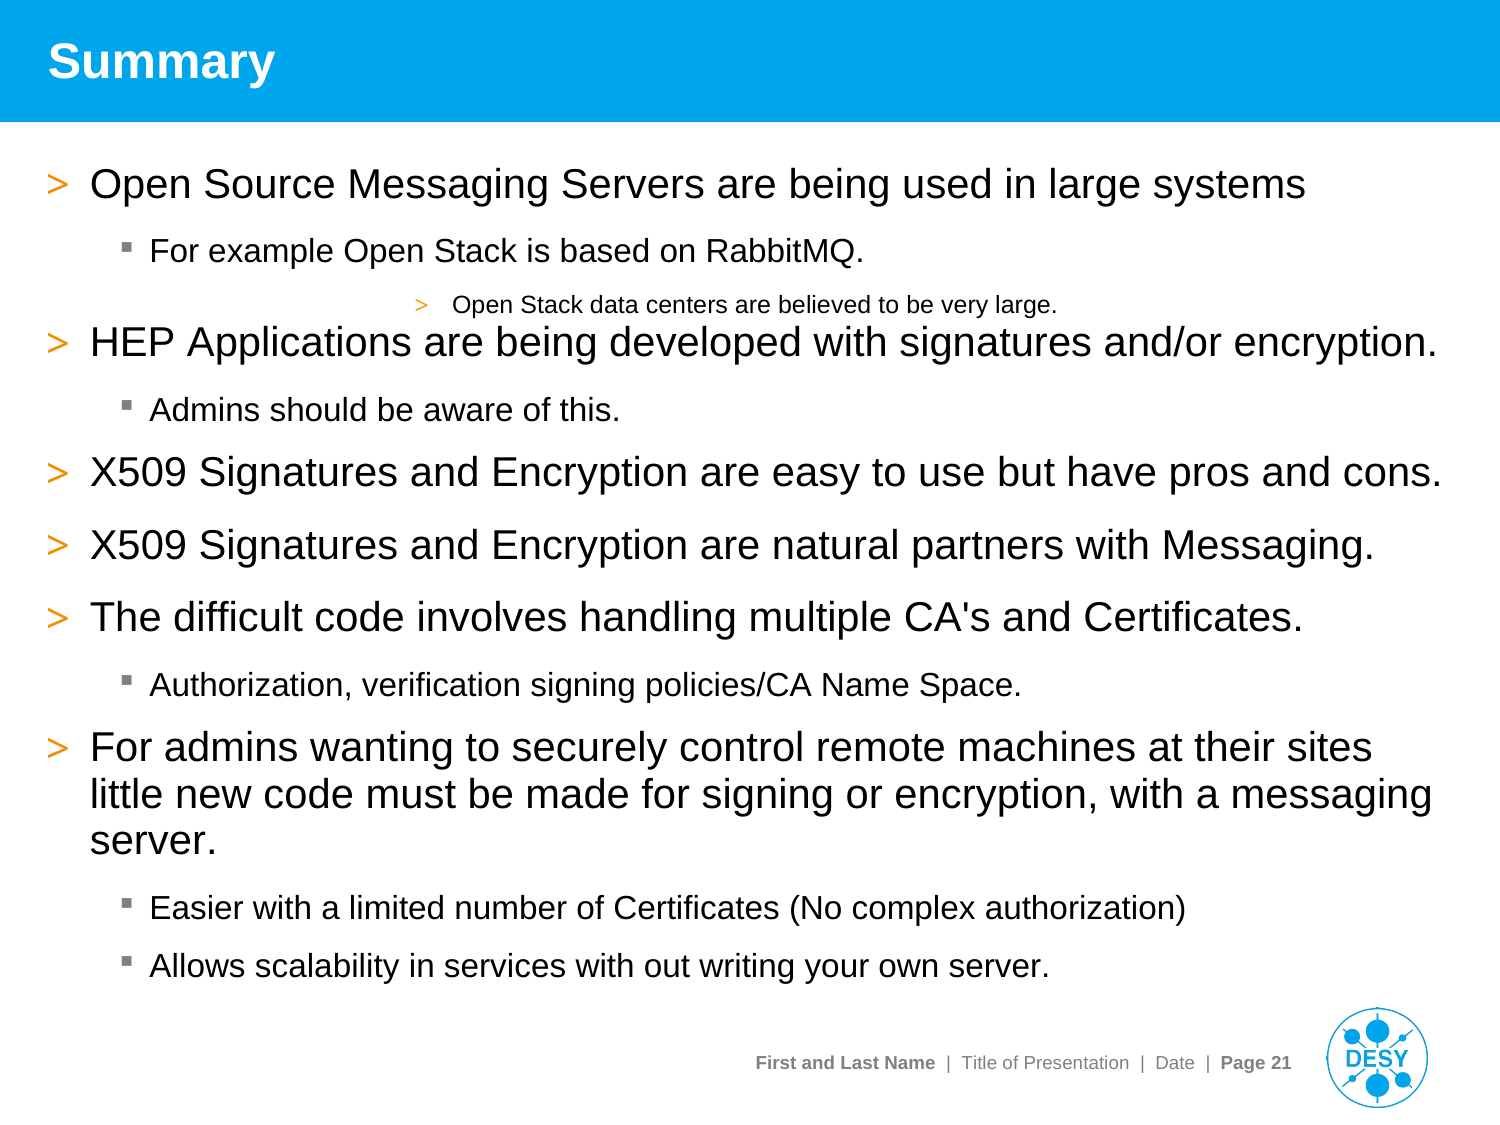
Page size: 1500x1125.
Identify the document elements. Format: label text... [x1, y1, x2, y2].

picture [1326, 1007, 1428, 1108]
title Summary [47, 24, 1446, 99]
list Open Source Messaging Servers are being used in large systems For example Open Stack is based on RabbitMQ. Open Stack data centers are believed to be very large. HEP Applications are being developed with signatures and/or encryption. Admins should be aware of this. X509 Signatures and Encryption are easy to use but have pros and cons. X509 Signatures and Encryption are natural partners with Messaging. The difficult code involves handling multiple CA's and Certificates. Authorization, verification signing policies/CA Name Space. For admins wanting to securely control remote machines at their sites little new code must be made for signing or encryption, with a messaging server. Easier with a limited number of Certificates (No complex authorization) Allows scalability in services with out writing your own server. [46, 160, 1444, 985]
